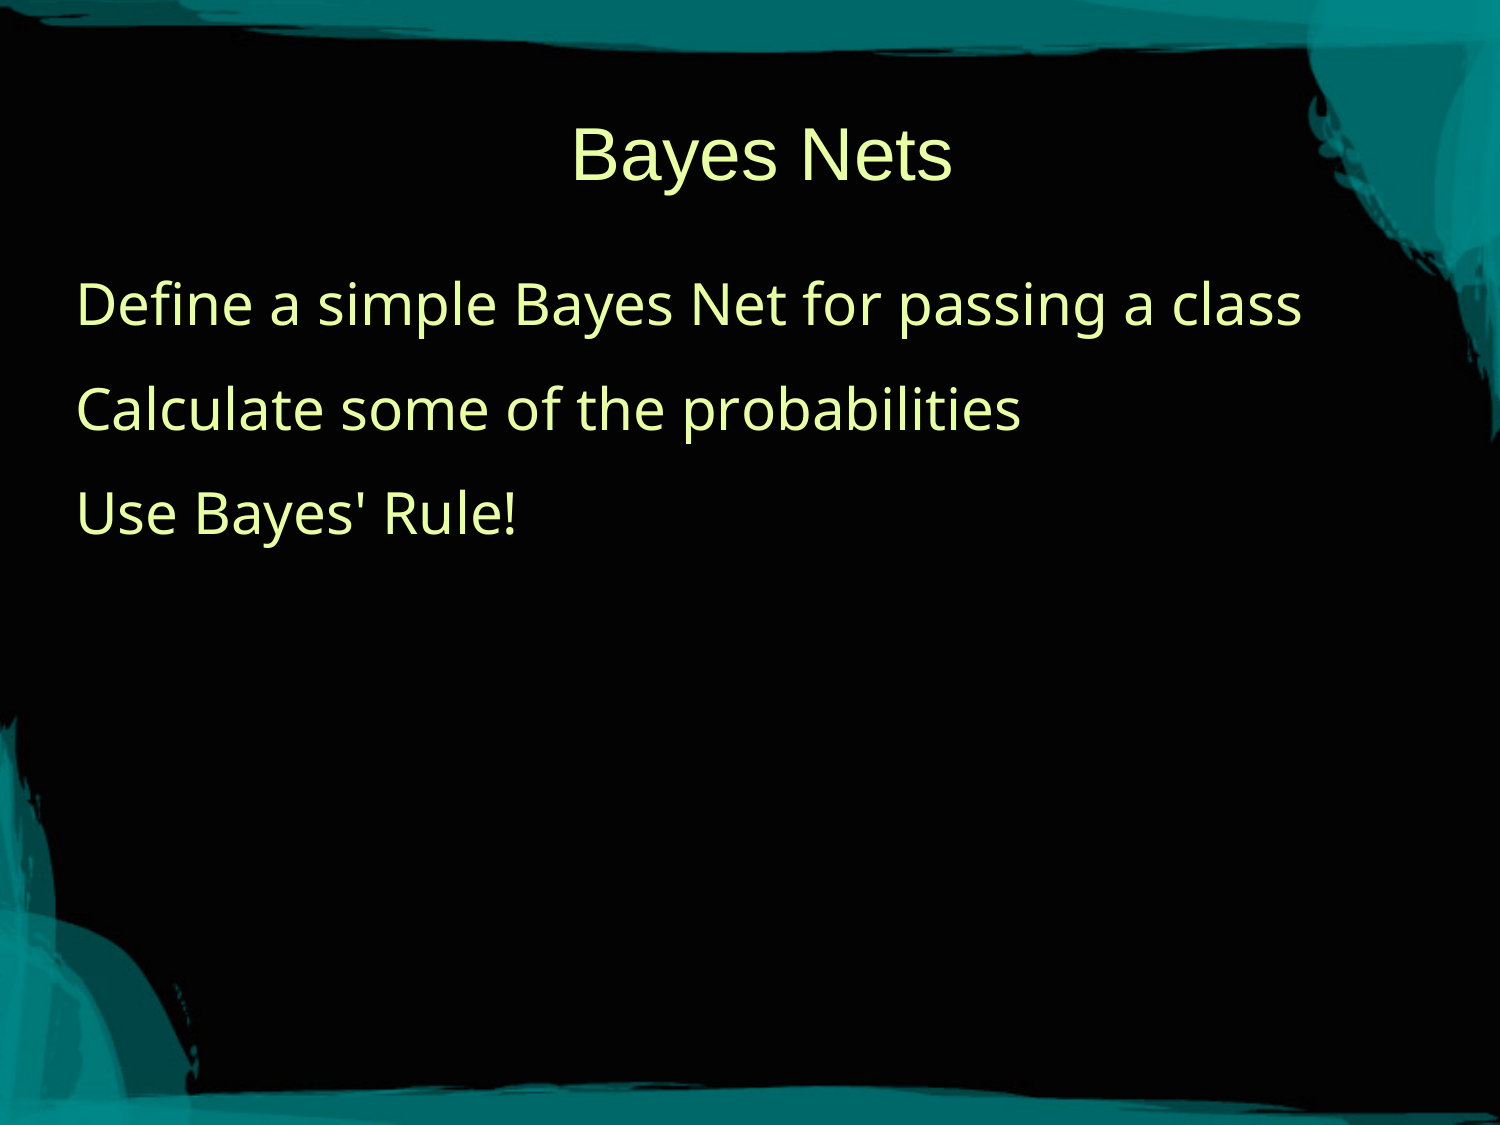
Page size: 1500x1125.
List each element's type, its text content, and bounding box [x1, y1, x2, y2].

title Bayes Nets [262, 7, 1263, 263]
list Define a simple Bayes Net for passing a class Calculate some of the probabilities Use Bayes' Rule! [75, 263, 1425, 991]
picture [0, 0, 1500, 1125]
